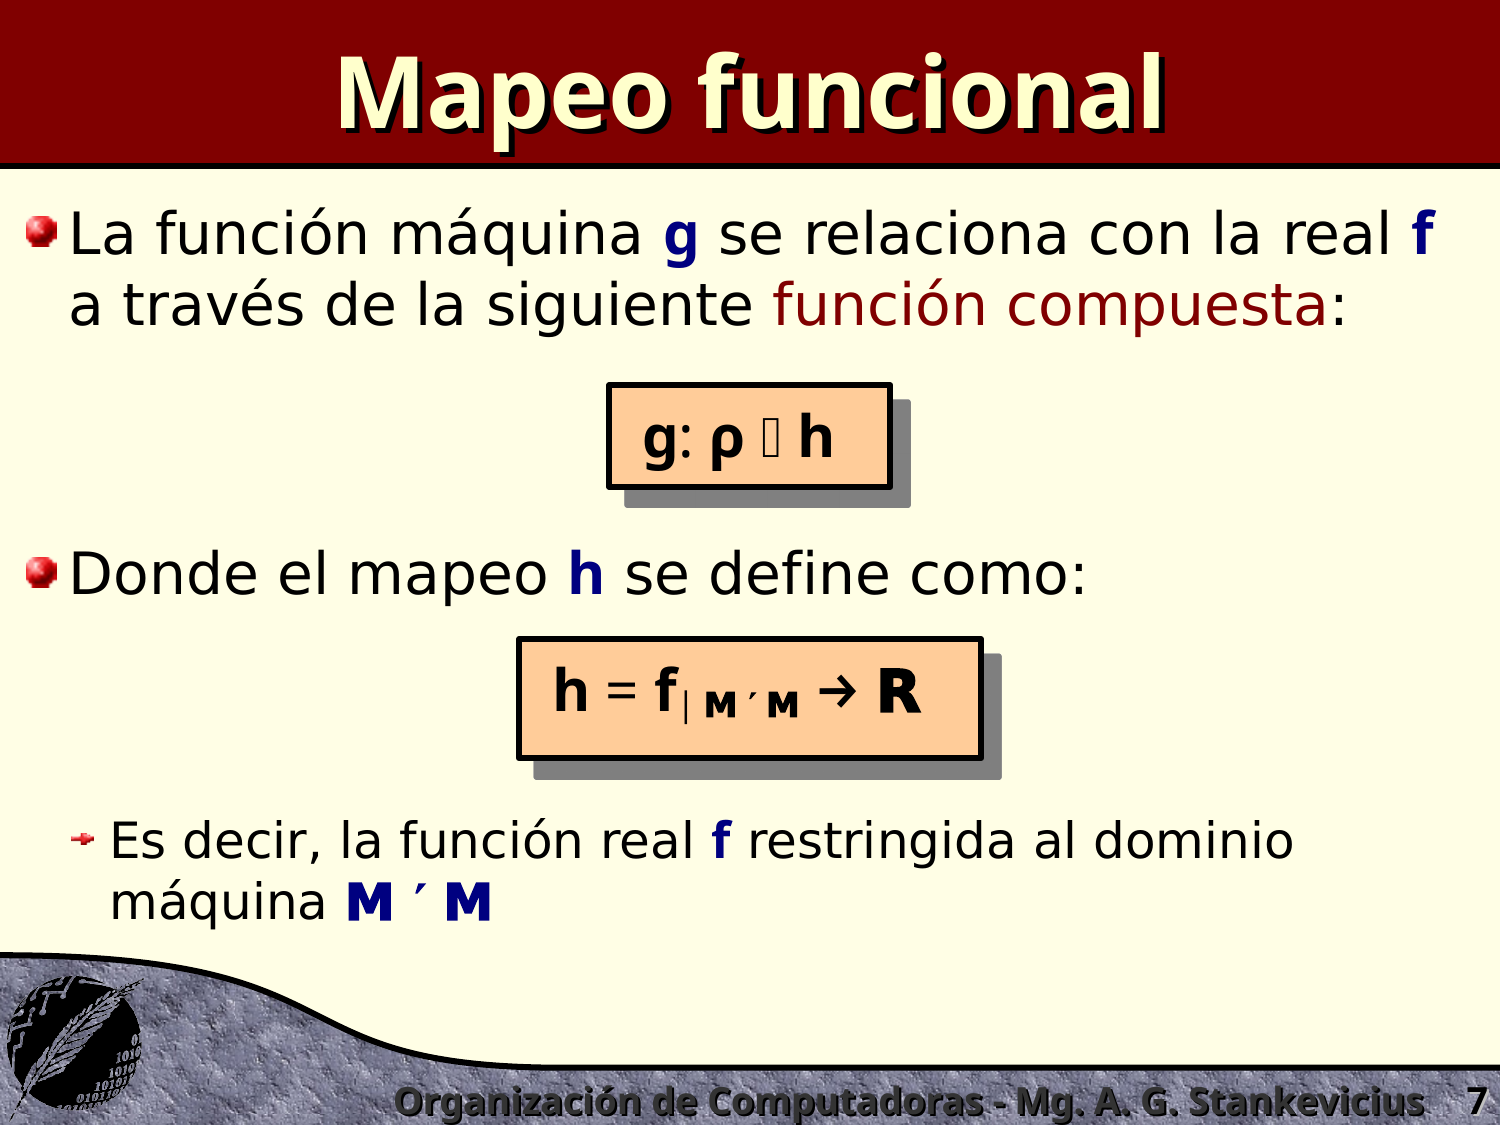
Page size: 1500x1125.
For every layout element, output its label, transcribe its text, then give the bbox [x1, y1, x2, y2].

picture [1058, 1100, 1065, 1110]
title Mapeo funcional [15, 5, 1485, 160]
picture [0, 959, 1500, 1125]
list La función máquina g se relaciona con la real f a través de la siguiente función compuesta: Donde el mapeo h se define como: Es decir, la función real f restringida al dominio máquina M ´ M [11, 192, 1486, 945]
picture [448, 1100, 455, 1110]
text_box g: ρ  h [609, 385, 891, 488]
text_box h = f| M ´ M → R [519, 639, 981, 759]
picture [802, 1100, 806, 1110]
